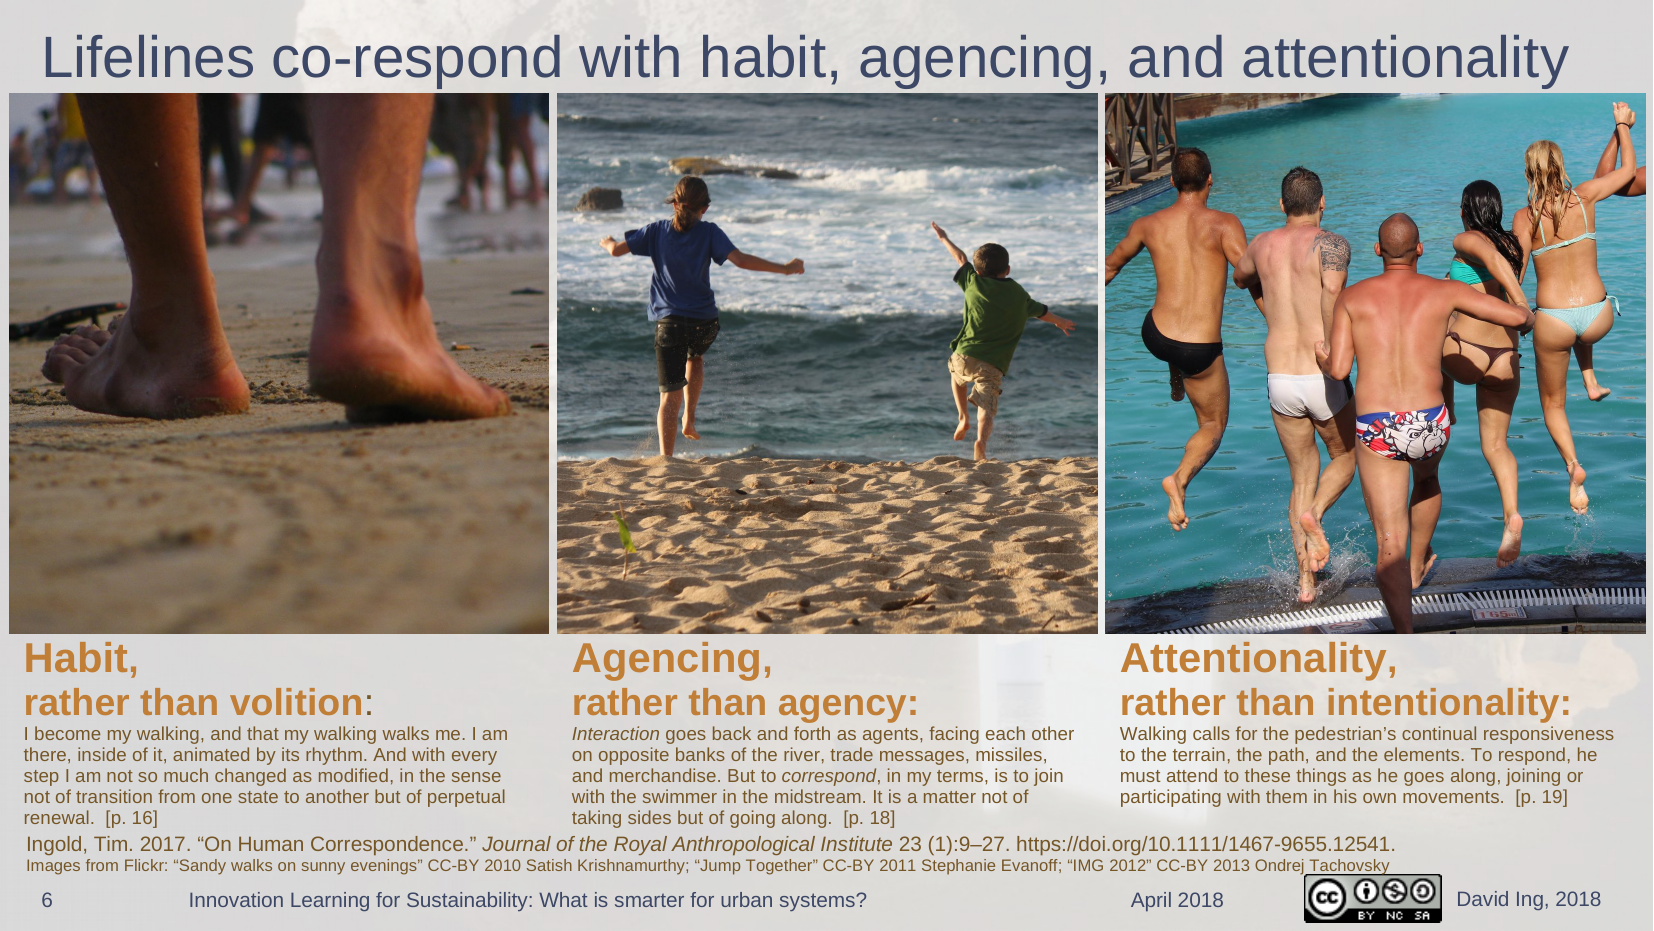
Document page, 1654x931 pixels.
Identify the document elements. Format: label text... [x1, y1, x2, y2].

text_box Attentionality, rather than intentionality: Walking calls for the pedestrian’s continual responsiveness to the terrain, the path, and the elements. To respond, he must attend to these things as he goes along, joining or participating with them in his own movements. [p. 19] [1105, 634, 1643, 816]
text_box Images from Flickr: “Sandy walks on sunny evenings” CC-BY 2010 Satish Krishnamurthy; “Jump Together” CC-BY 2011 Stephanie Evanoff; “IMG 2012” CC-BY 2013 Ondrej Tachovsky [11, 849, 1642, 883]
title Lifelines co-respond with habit, agencing, and attentionality [41, 30, 1613, 190]
text_box Habit, rather than volition: I become my walking, and that my walking walks me. I am there, inside of it, animated by its rhythm. And with every step I am not so much changed as modified, in the sense not of transition from one state to another but of perpetual renewal. [p. 16] [9, 634, 545, 837]
picture [1304, 883, 1442, 923]
text_box Value-elevating co-creation Providers and customer mutually experience, and then improve [0, 0, 1653, 931]
text_box Ingold, Tim. 2017. “On Human Correspondence.” Journal of the Royal Anthropological Institute 23 (1):9–27. https://doi.org/10.1111/1467-9655.12541. [11, 825, 1642, 849]
picture [557, 93, 1098, 634]
text_box Agencing, rather than agency: Interaction goes back and forth as agents, facing each other on opposite banks of the river, trade messages, missiles, and merchandise. But to correspond, in my terms, is to join with the swimmer in the midstream. It is a matter not of taking sides but of going along. [p. 18] [557, 627, 1099, 837]
picture [9, 93, 549, 634]
picture [1105, 93, 1646, 634]
